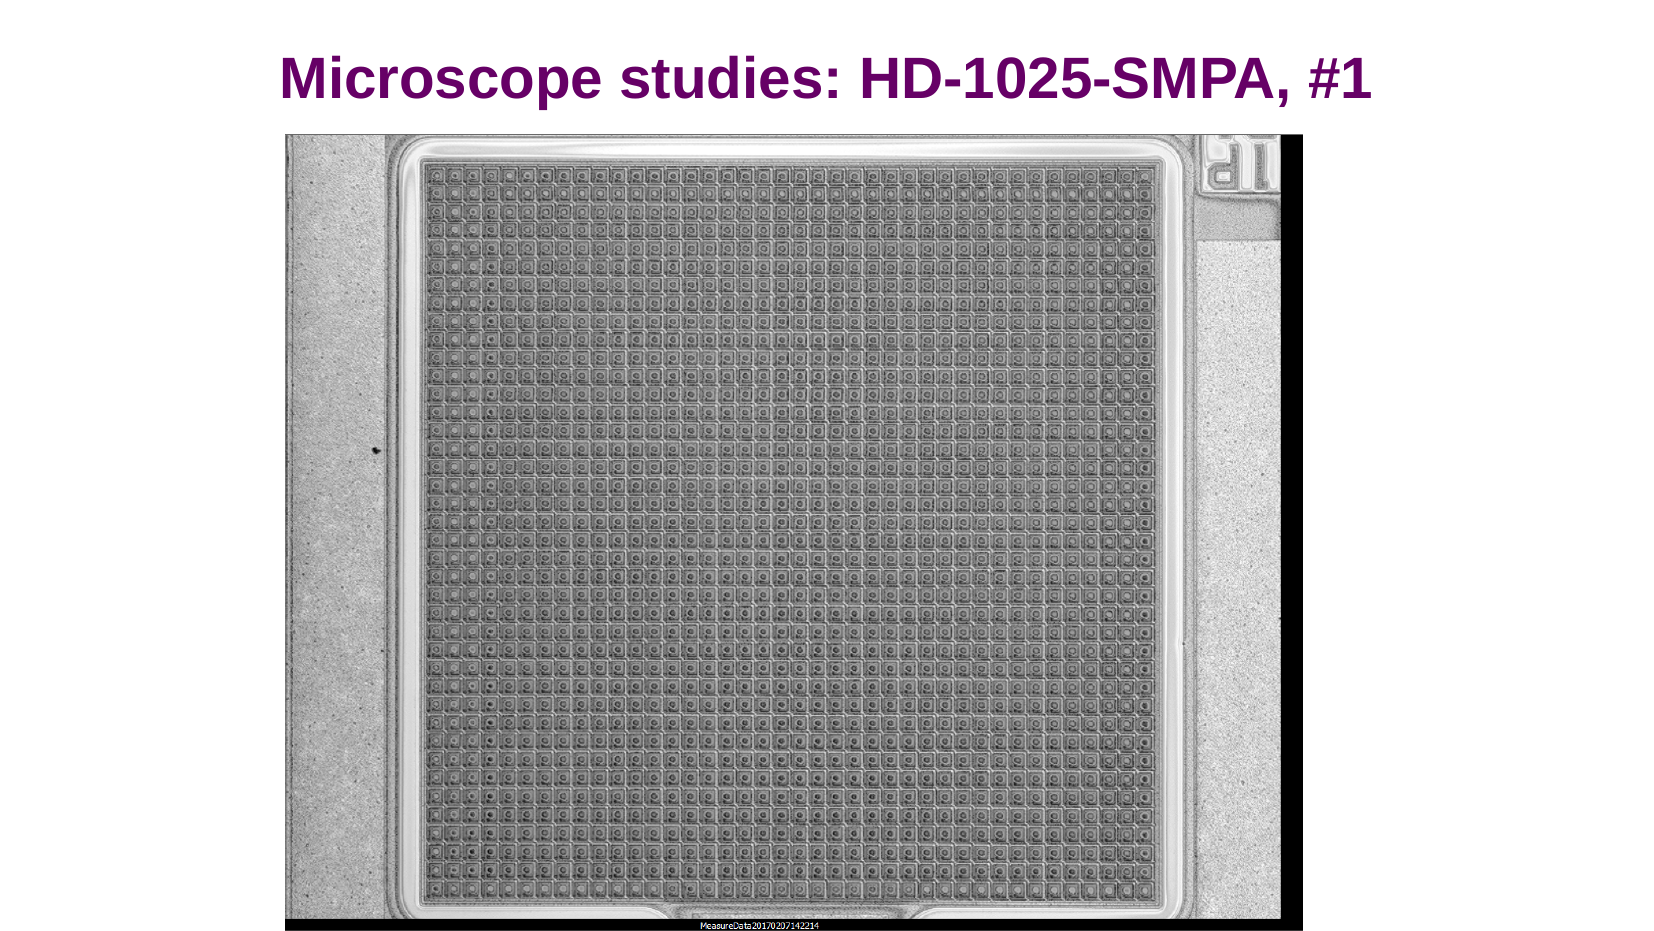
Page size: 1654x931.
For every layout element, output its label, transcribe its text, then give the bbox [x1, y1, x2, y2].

picture [285, 134, 1303, 931]
title Microscope studies: HD-1025-SMPA, #1 [82, 37, 1571, 121]
